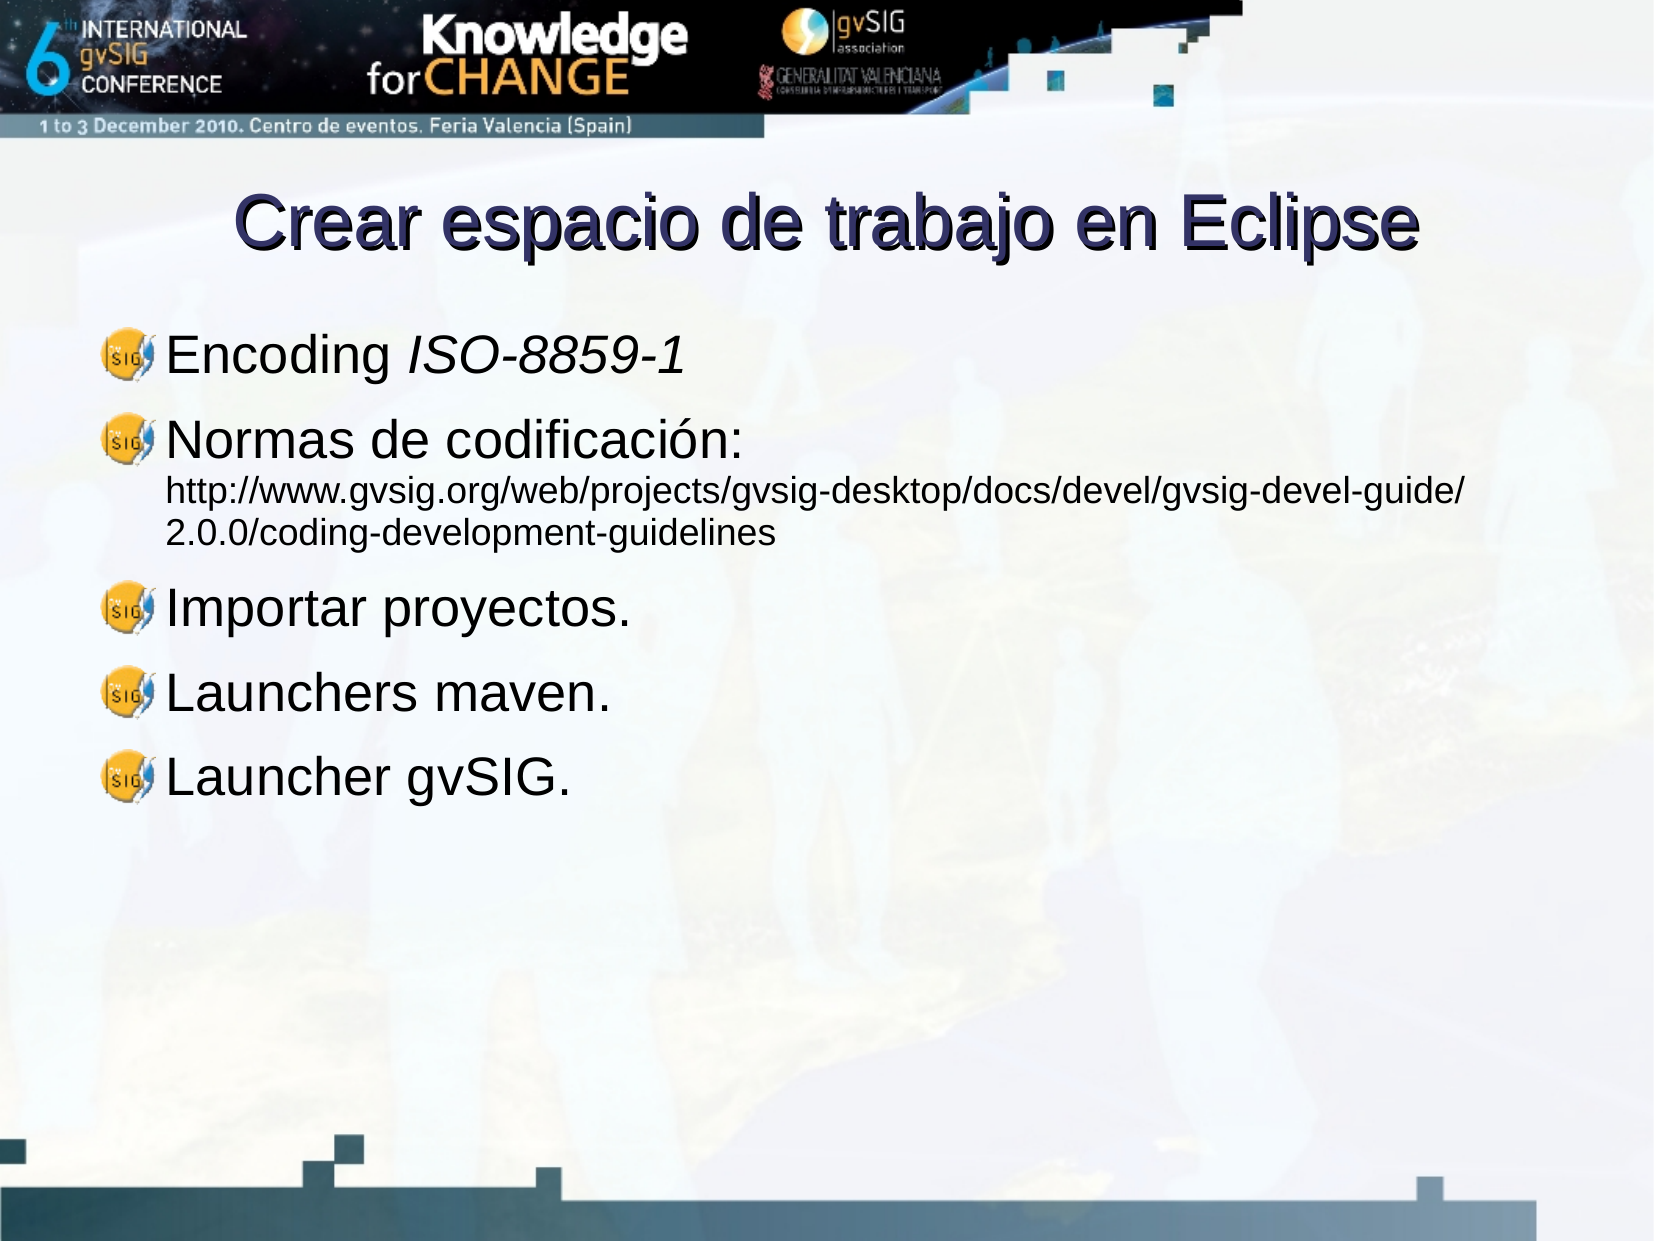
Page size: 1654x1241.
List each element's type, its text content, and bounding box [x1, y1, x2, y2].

title Crear espacio de trabajo en Eclipse [82, 107, 1571, 318]
list Encoding ISO-8859-1 Normas de codificación: http://www.gvsig.org/web/projects/gvsig-desktop/docs/devel/gvsig-devel-guide/2.0.0/coding-development-guidelines Importar proyectos. Launchers maven. Launcher gvSIG. [82, 324, 1571, 1080]
picture [0, 0, 1654, 1241]
